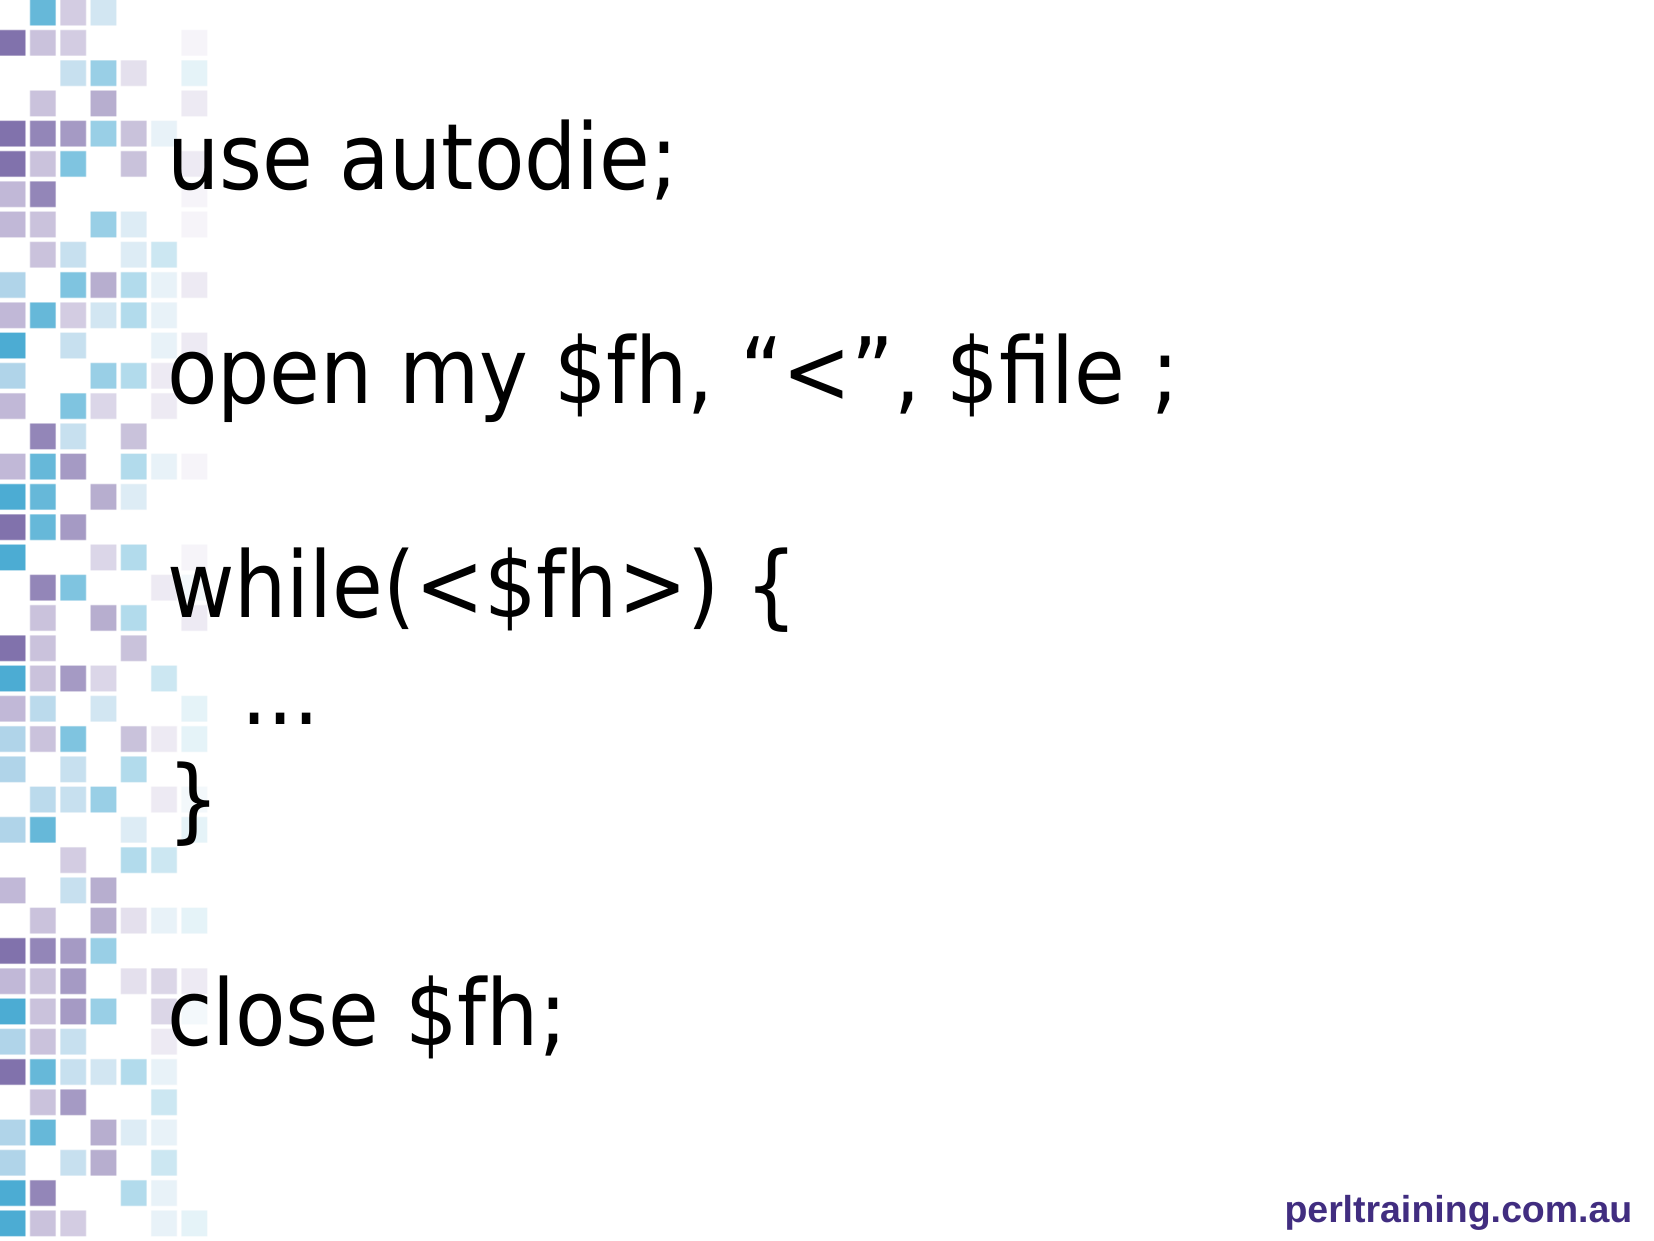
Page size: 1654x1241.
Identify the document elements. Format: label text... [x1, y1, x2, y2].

title use autodie; open my $fh, “<”, $file ; while(<$fh>) { ... } close $fh; [82, 49, 1571, 1123]
picture [0, 0, 212, 1241]
